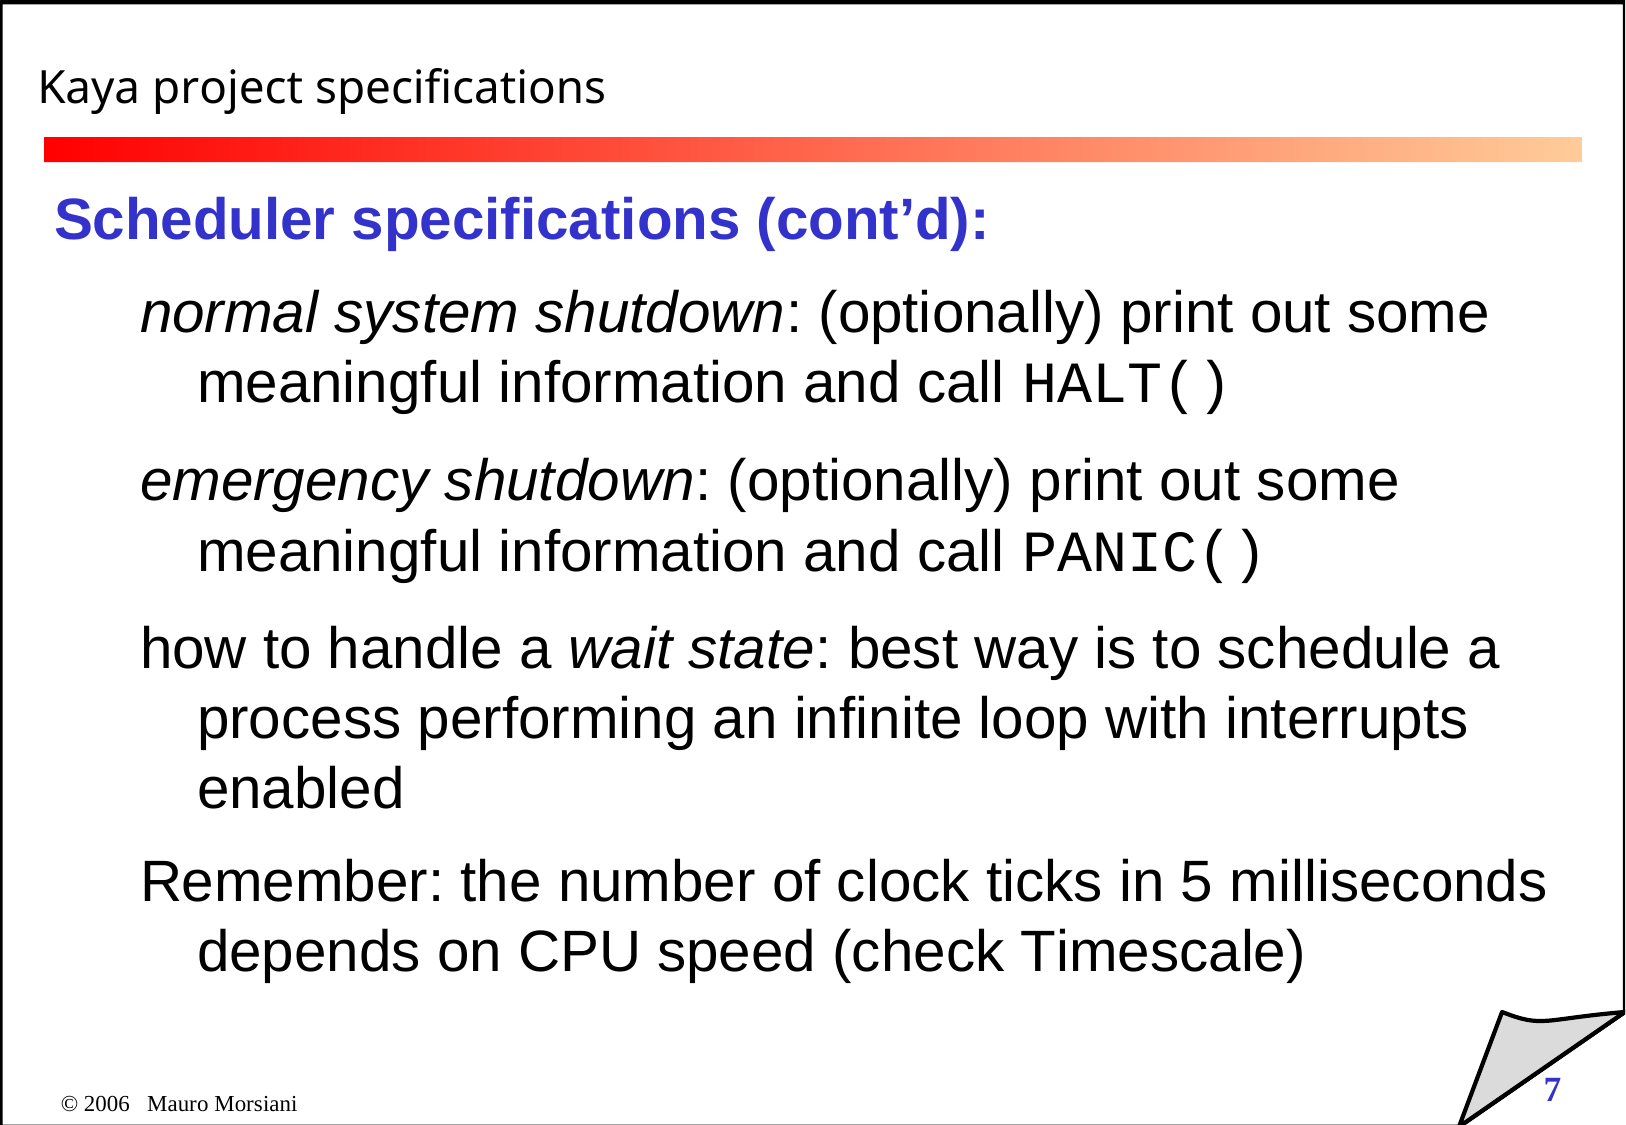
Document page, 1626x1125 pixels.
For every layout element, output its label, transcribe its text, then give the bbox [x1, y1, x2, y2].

title Kaya project specifications [37, 44, 1588, 131]
list Scheduler specifications (cont’d): normal system shutdown: (optionally) print out some meaningful information and call HALT() emergency shutdown: (optionally) print out some meaningful information and call PANIC() how to handle a wait state: best way is to schedule a process performing an infinite loop with interrupts enabled Remember: the number of clock ticks in 5 milliseconds depends on CPU speed (check Timescale) [54, 187, 1571, 1124]
